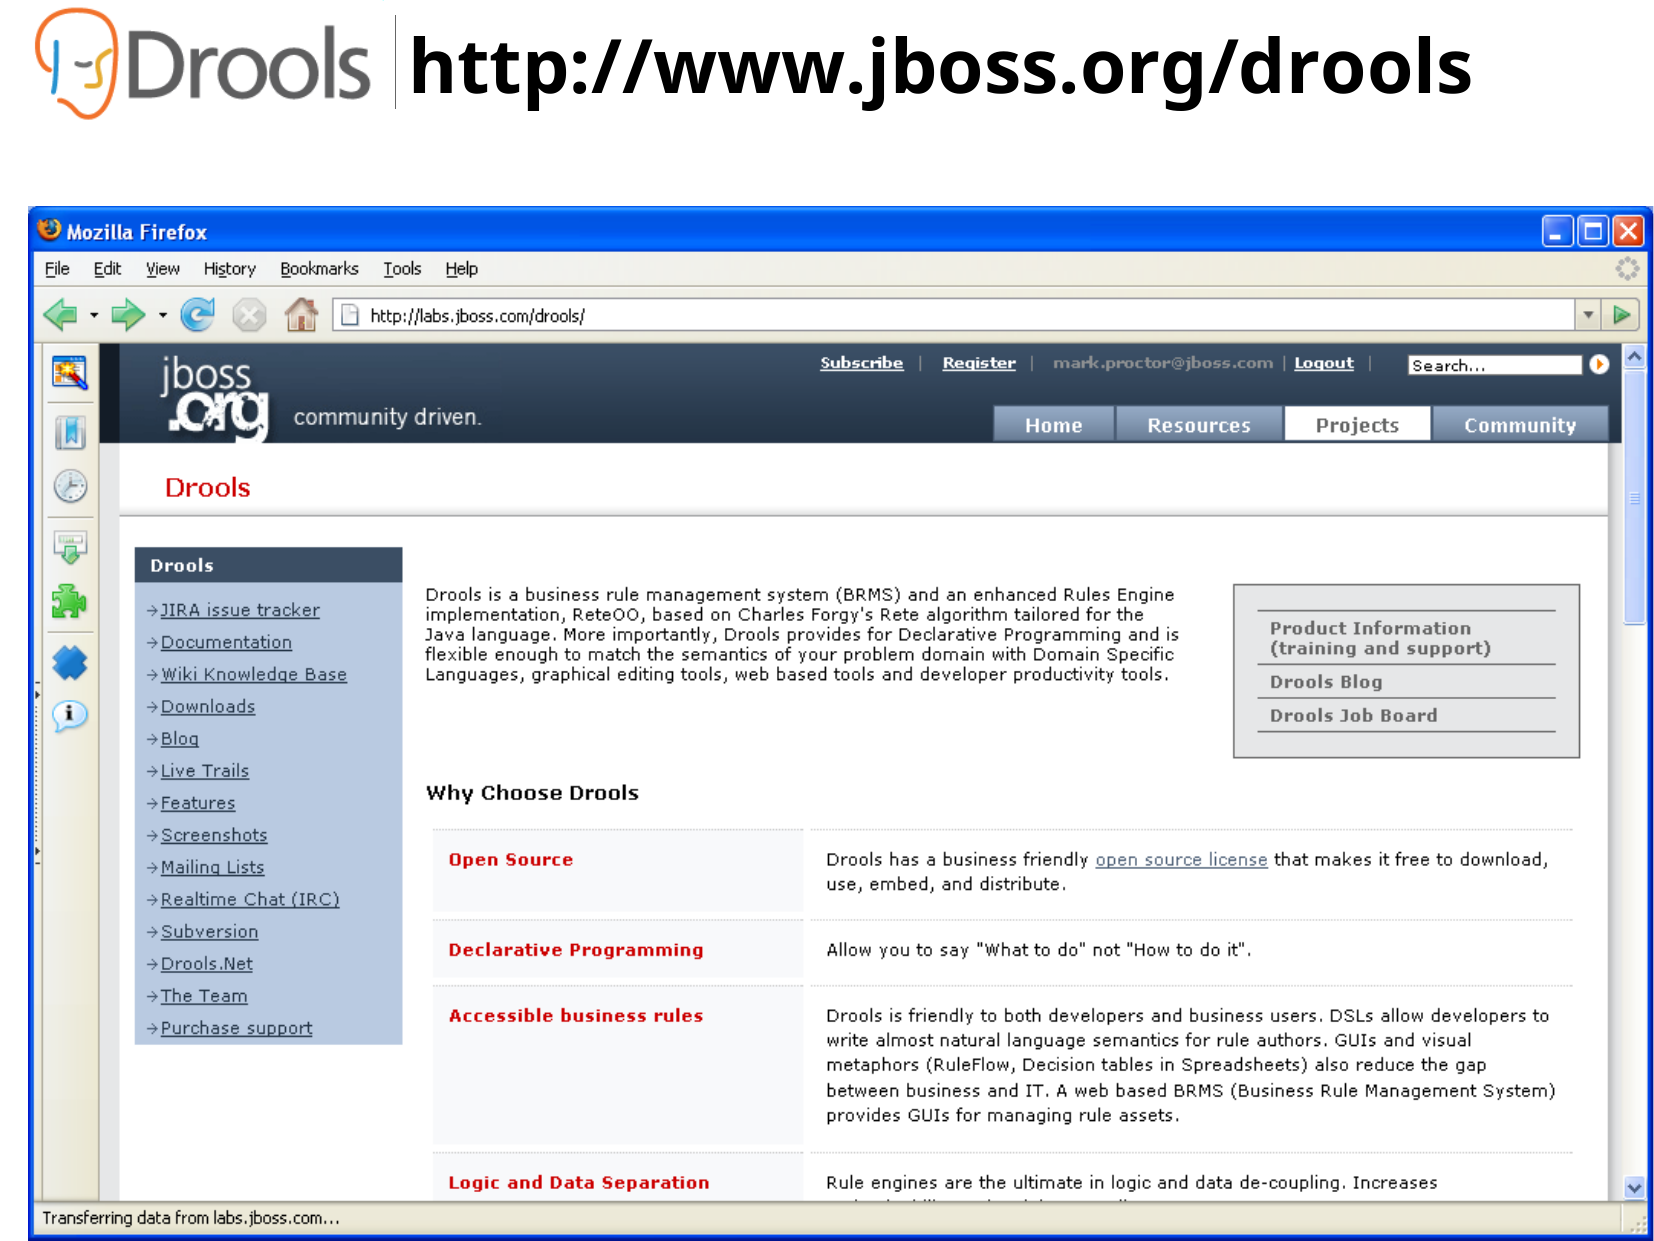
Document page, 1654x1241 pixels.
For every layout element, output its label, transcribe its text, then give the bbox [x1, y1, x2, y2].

picture [29, 0, 384, 126]
title http://www.jboss.org/drools [408, 10, 1625, 119]
picture [28, 206, 1654, 1241]
